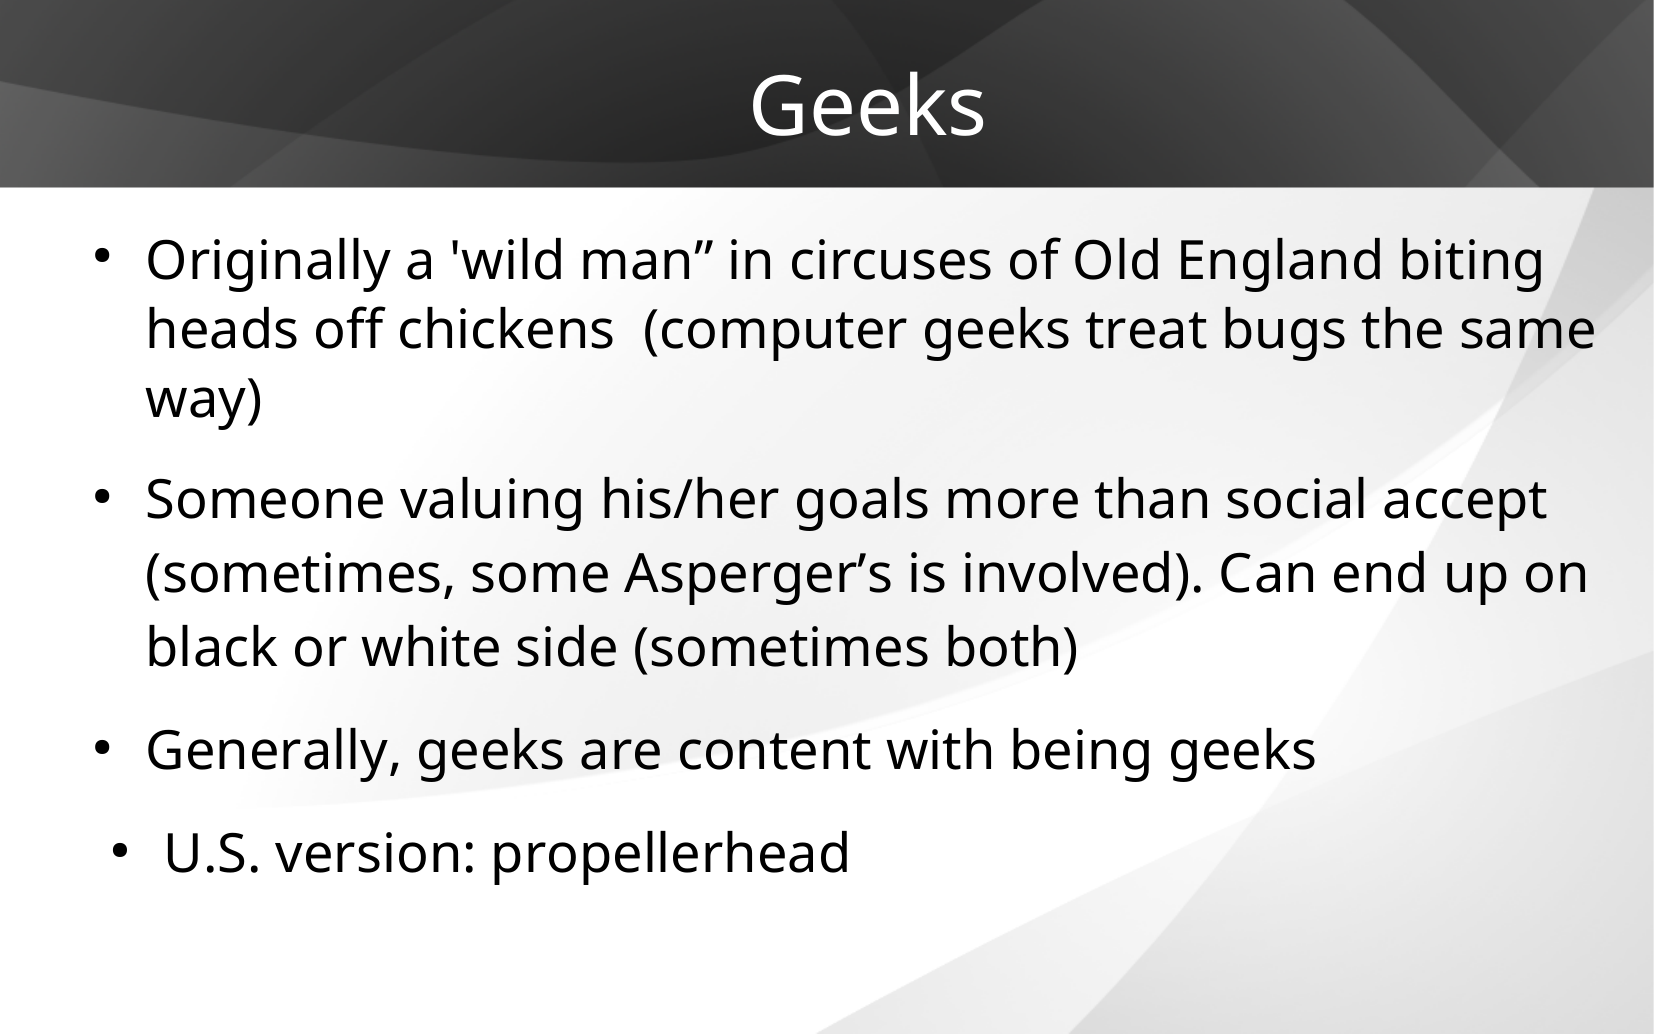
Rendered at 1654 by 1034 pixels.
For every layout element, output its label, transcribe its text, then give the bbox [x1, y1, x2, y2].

title Geeks [124, 0, 1613, 208]
picture [0, 0, 1654, 1034]
list Originally a 'wild man” in circuses of Old England biting heads off chickens (computer geeks treat bugs the same way) Someone valuing his/her goals more than social accept (sometimes, some Asperger’s is involved). Can end up on black or white side (sometimes both) Generally, geeks are content with being geeks U.S. version: propellerhead [75, 225, 1613, 1013]
